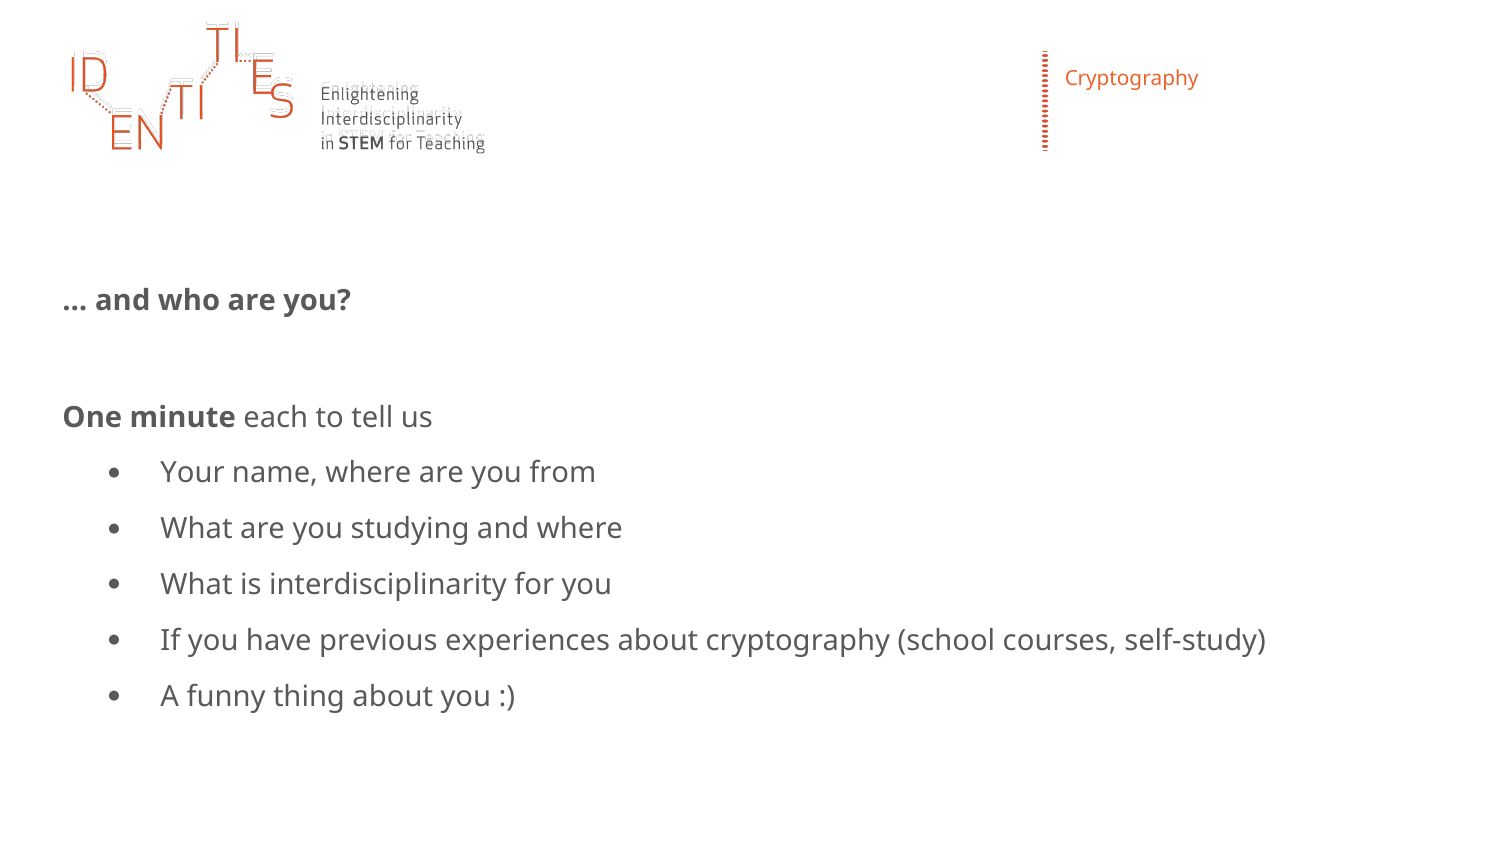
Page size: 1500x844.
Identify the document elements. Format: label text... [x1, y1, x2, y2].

picture [71, 18, 485, 157]
text_box … and who are you? One minute each to tell us Your name, where are you from What are you studying and where What is interdisciplinarity for you If you have previous experiences about cryptography (school courses, self-study) A funny thing about you :) [47, 271, 1443, 822]
picture [1042, 51, 1051, 151]
text_box Cryptography [1049, 57, 1472, 164]
